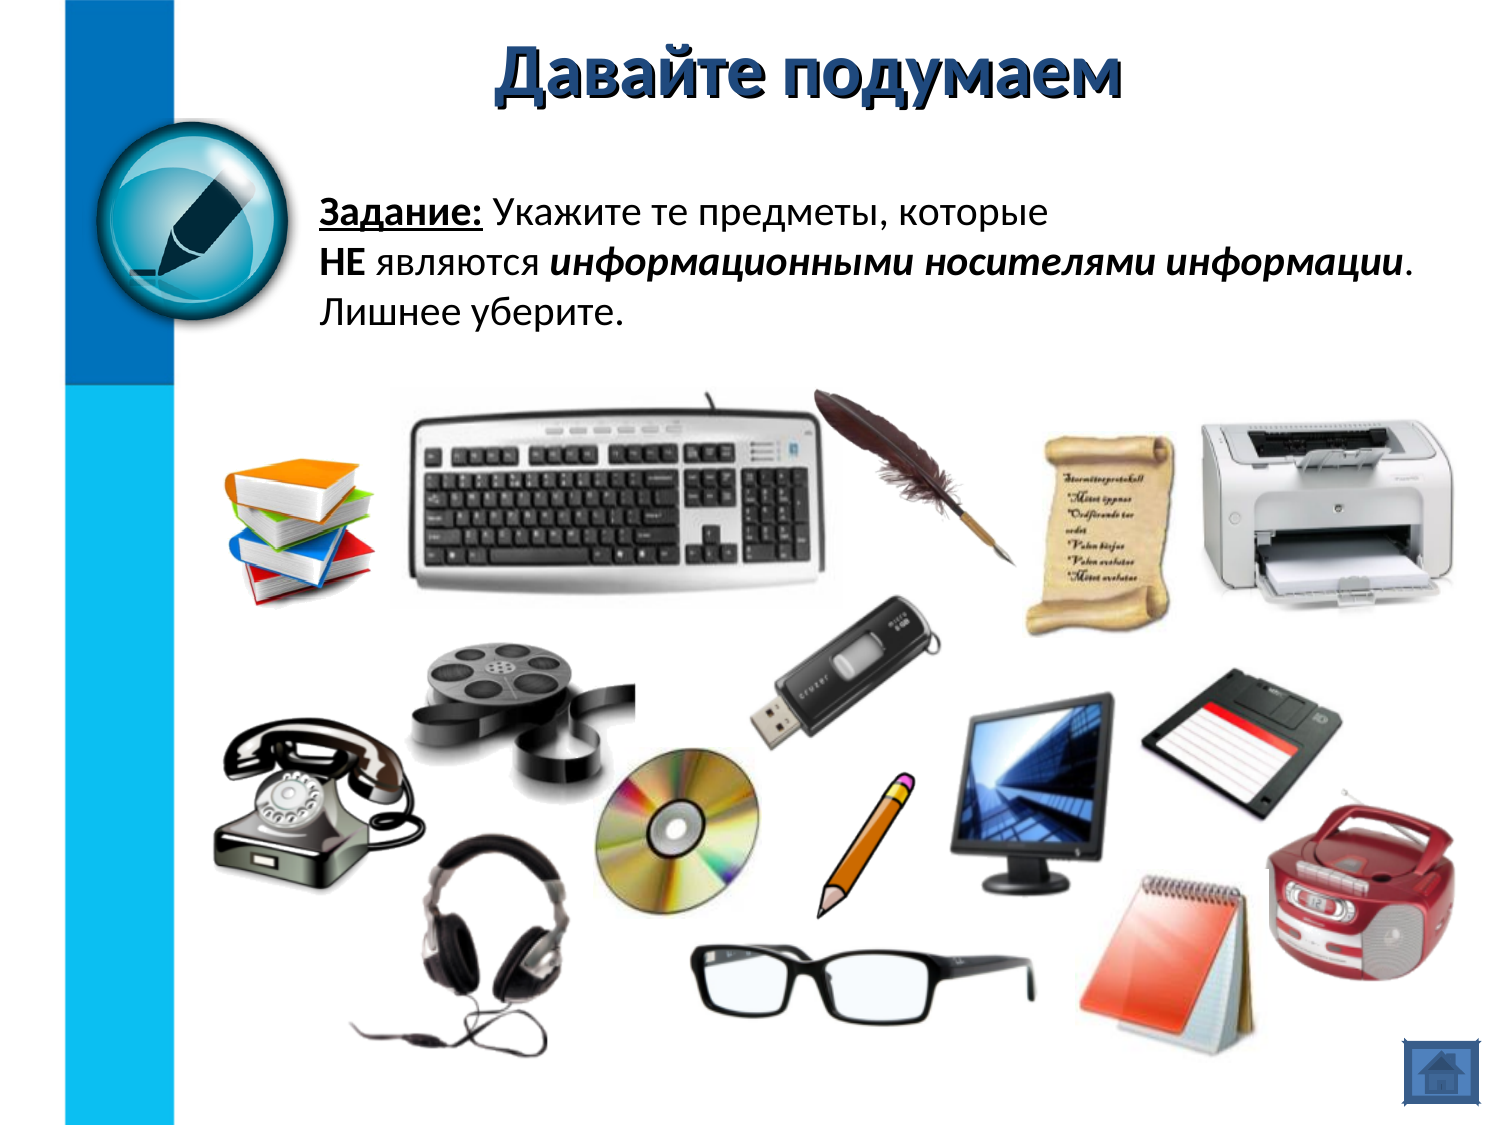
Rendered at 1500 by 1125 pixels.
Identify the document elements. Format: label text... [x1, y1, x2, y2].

text_box Задание: Укажите те предметы, которые НЕ являются информационными носителями информации. Лишнее уберите. [304, 175, 1454, 342]
text_box Давайте подумаем [236, 11, 1382, 119]
picture [0, 0, 1500, 1125]
text_box [1407, 1042, 1477, 1102]
